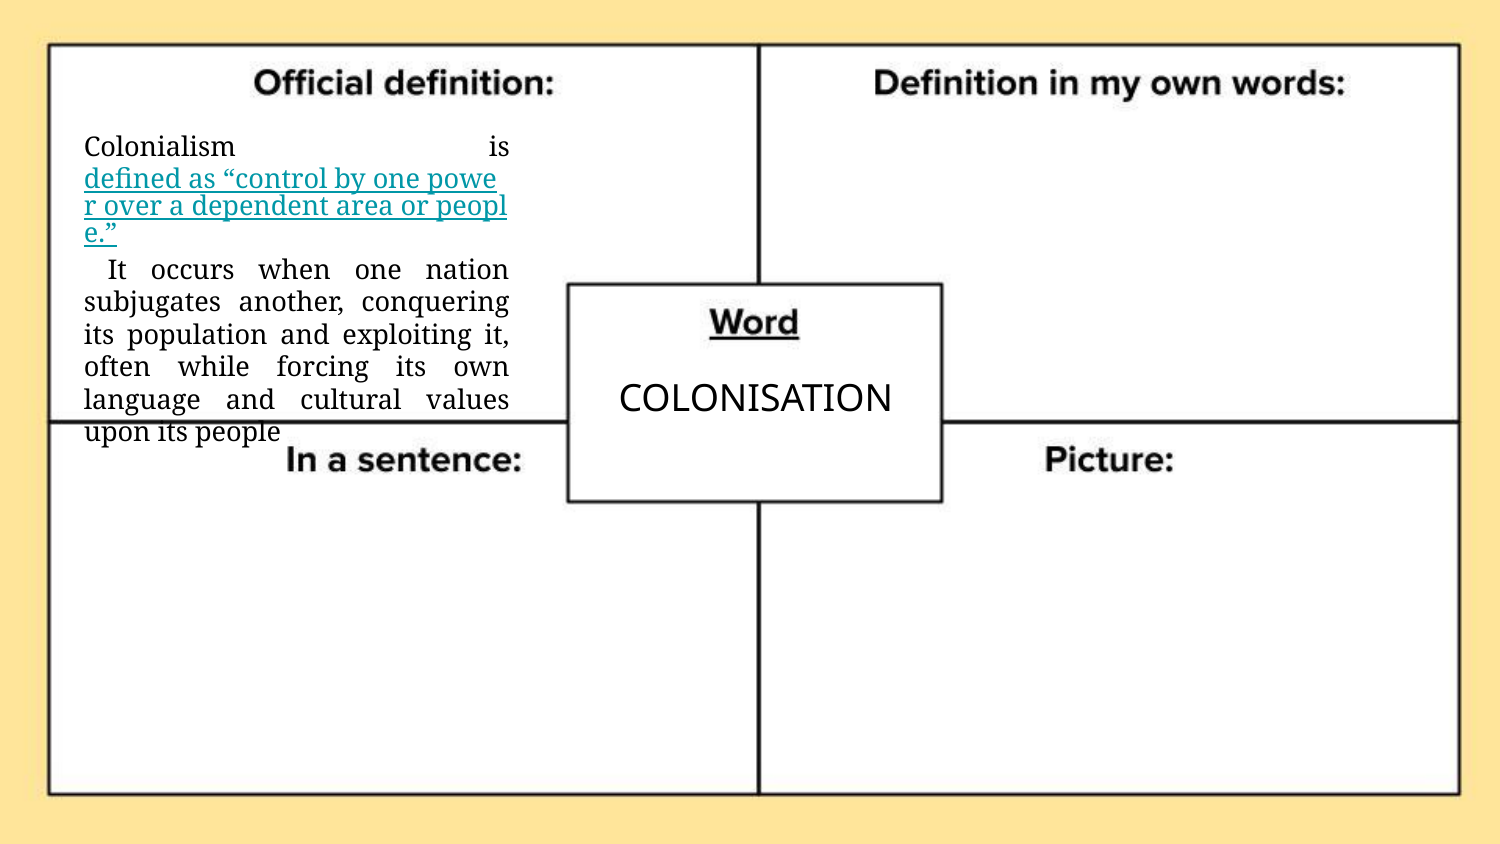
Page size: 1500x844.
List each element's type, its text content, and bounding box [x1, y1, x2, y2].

picture [0, 0, 1500, 844]
text_box COLONISATION [593, 359, 923, 435]
text_box Colonialism is defined as “control by one power over a dependent area or people.” It occurs when one nation subjugates another, conquering its population and exploiting it, often while forcing its own language and cultural values upon its people [69, 113, 525, 409]
